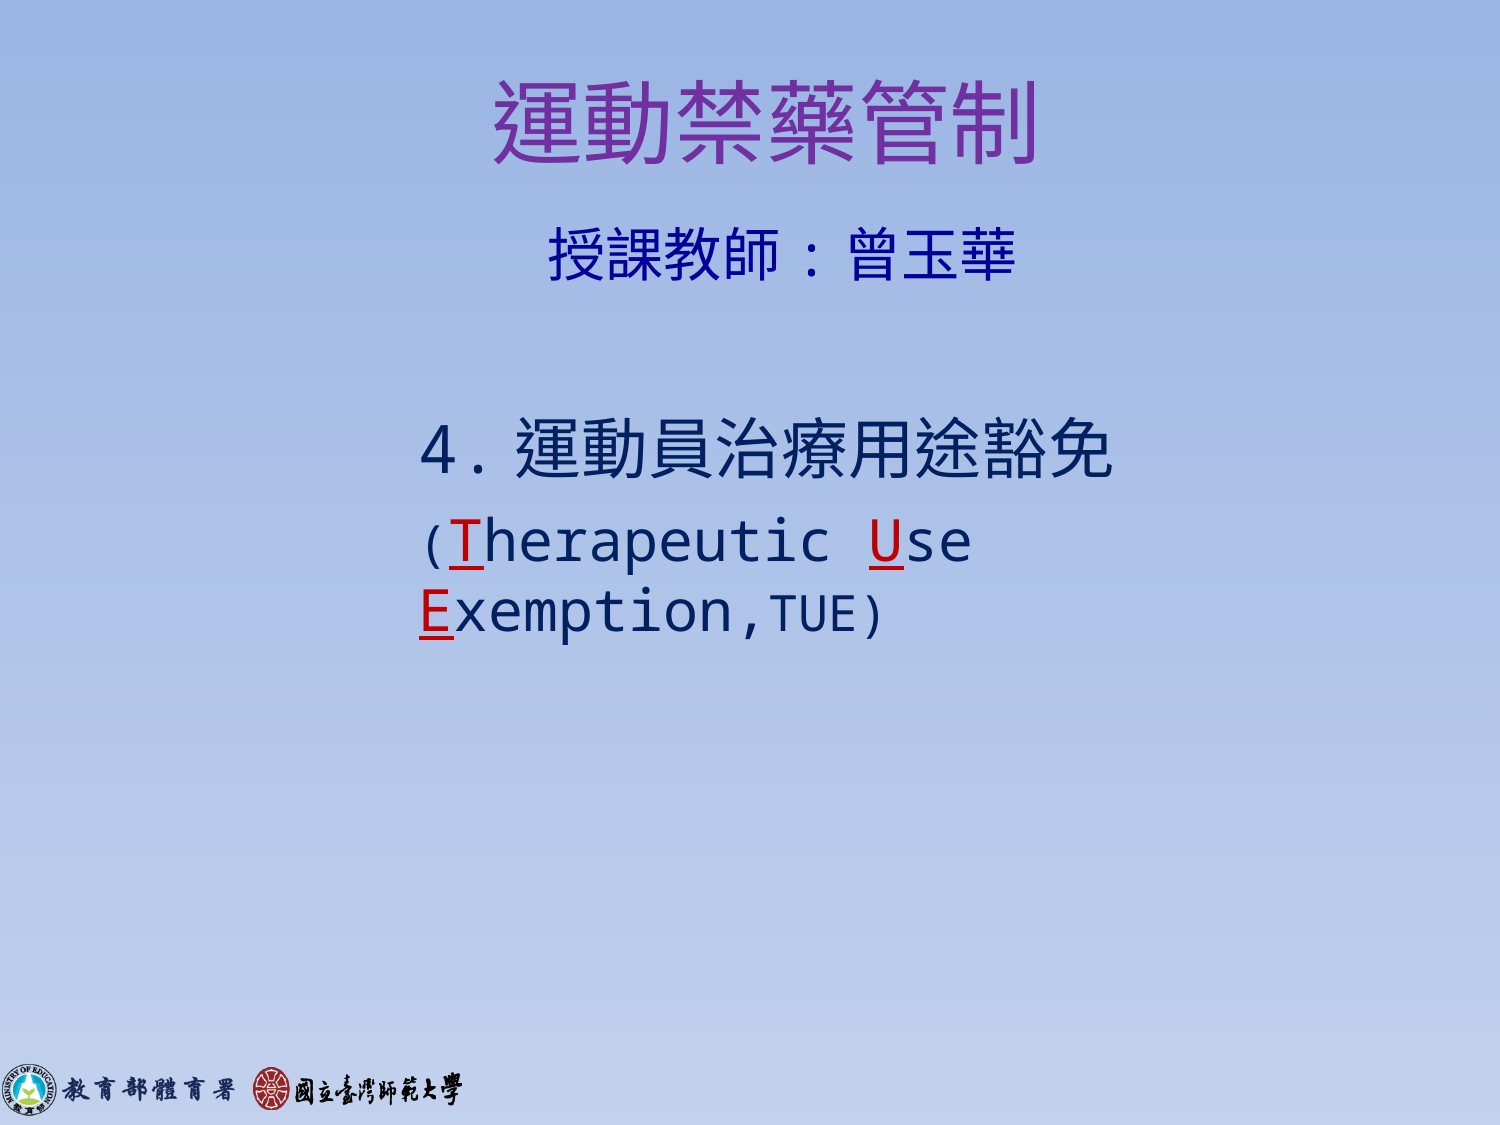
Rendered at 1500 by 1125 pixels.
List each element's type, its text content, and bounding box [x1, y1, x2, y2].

picture [253, 1067, 462, 1110]
subtitle 授課教師:曾玉華 [257, 210, 1308, 318]
picture [0, 1051, 243, 1125]
text_box 4.運動員治療用途豁免 (Therapeutic Use Exemption,TUE) [242, 398, 1293, 506]
title 運動禁藥管制 [128, 0, 1404, 242]
